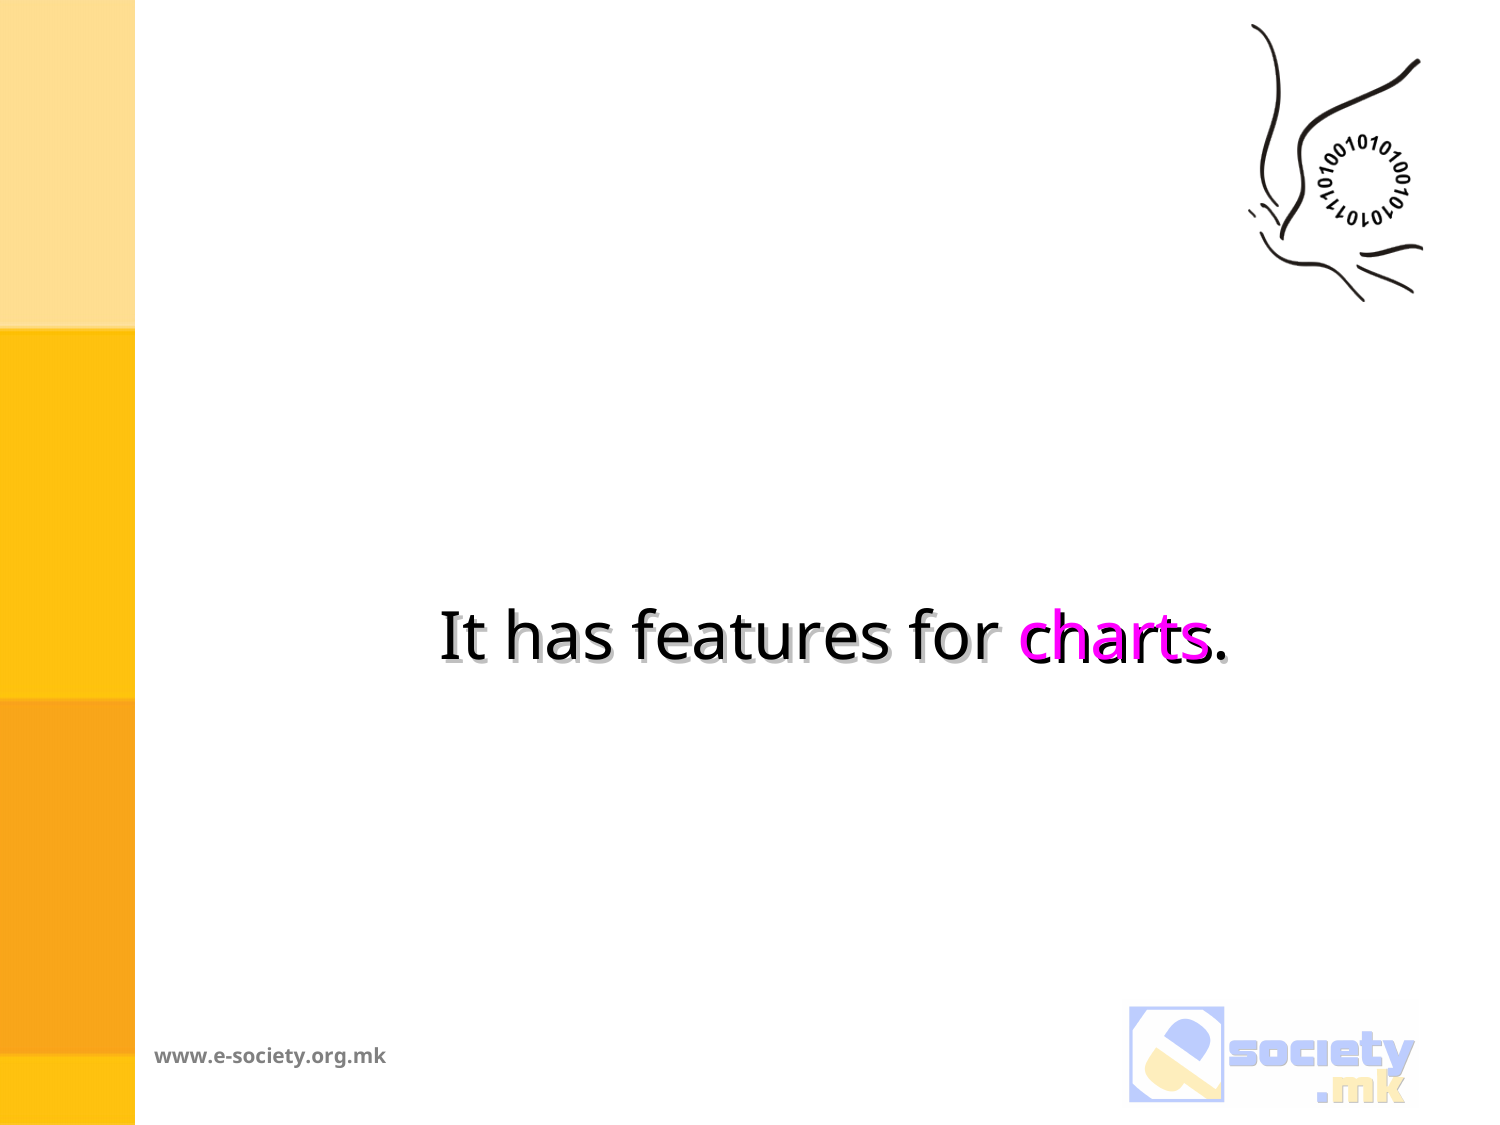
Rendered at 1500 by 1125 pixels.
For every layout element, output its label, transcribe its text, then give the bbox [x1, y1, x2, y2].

picture [1248, 24, 1424, 262]
picture [0, 0, 135, 1125]
subtitle It has features for charts. [169, 262, 1425, 1006]
